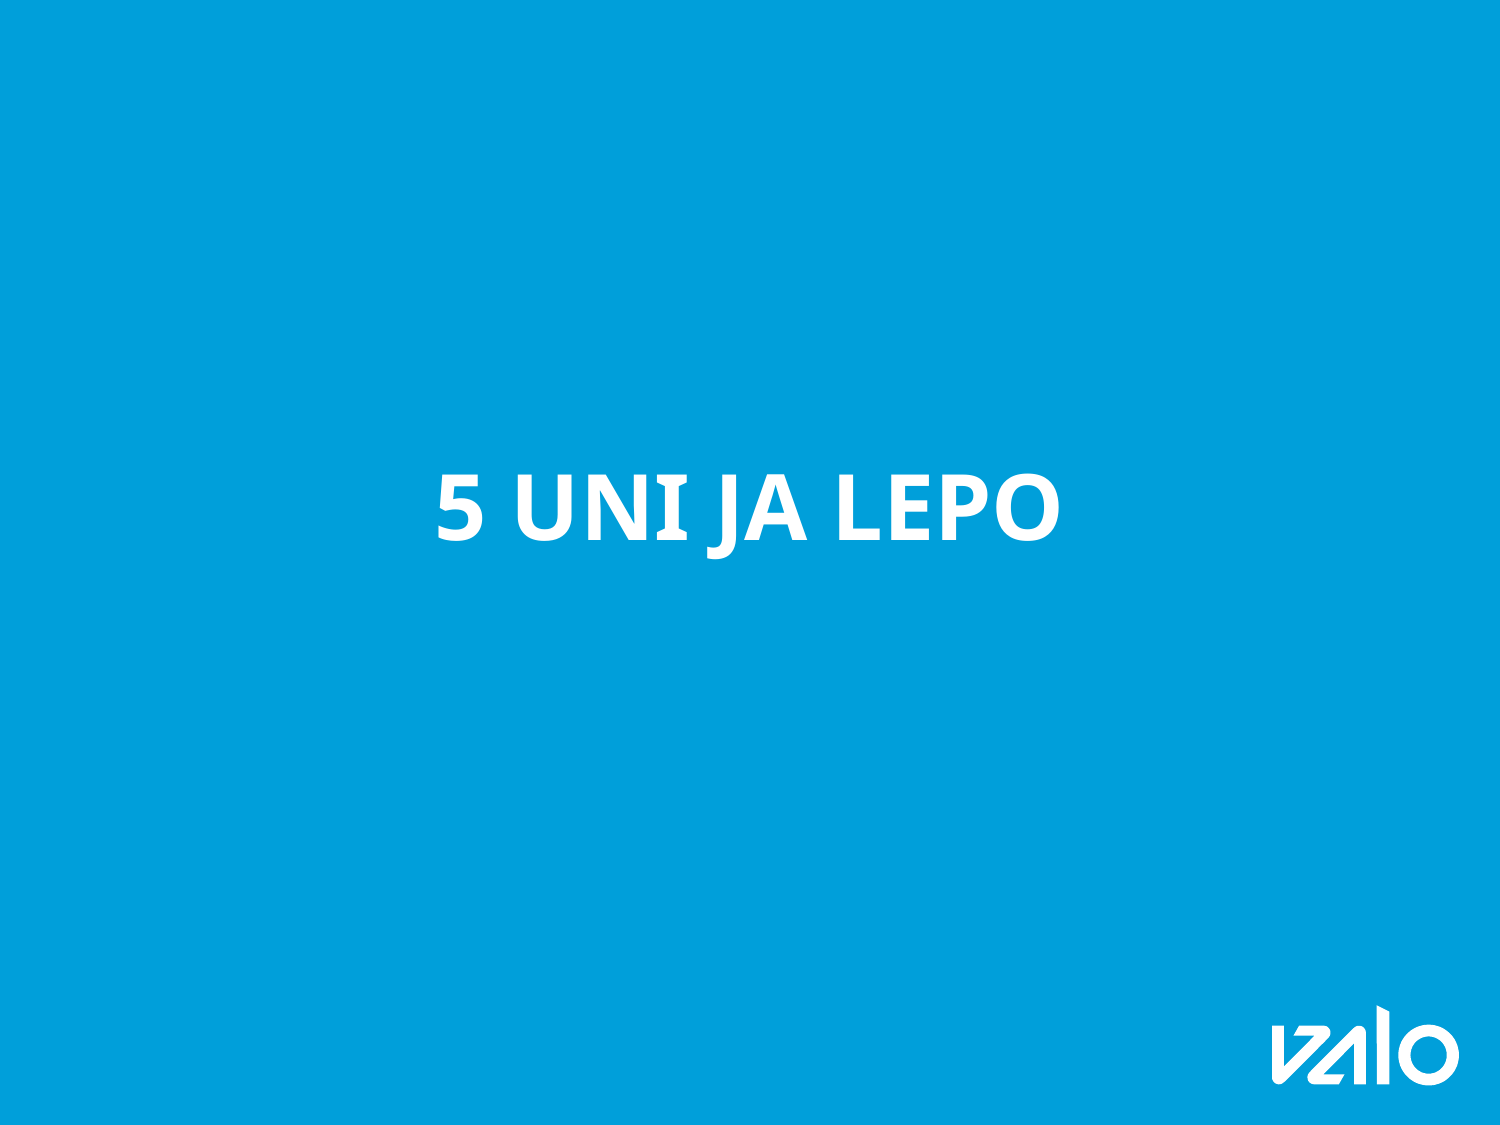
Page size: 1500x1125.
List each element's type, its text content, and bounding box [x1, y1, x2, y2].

title 5 UNI JA LEPO [112, 392, 1388, 634]
